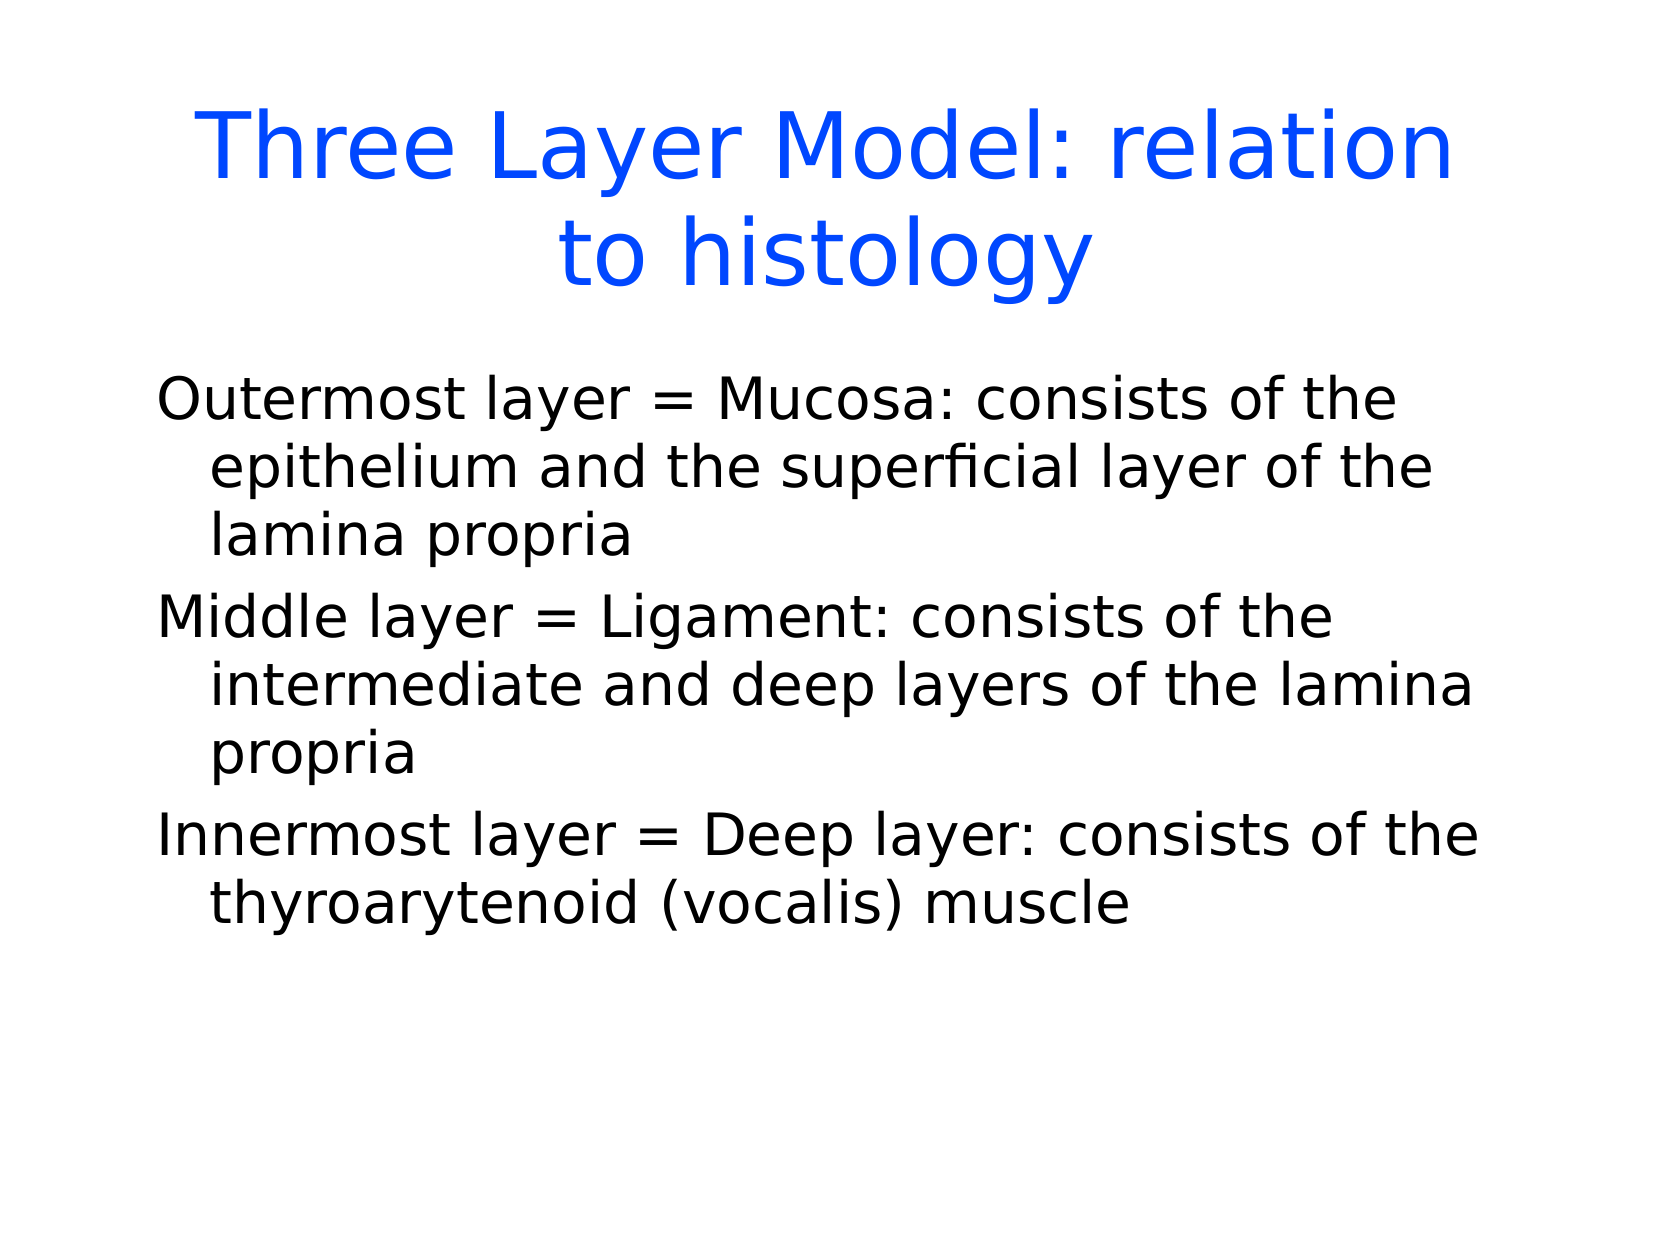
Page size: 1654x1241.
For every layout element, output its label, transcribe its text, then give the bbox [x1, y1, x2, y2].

list Outermost layer = Mucosa: consists of the epithelium and the superficial layer of the lamina propria Middle layer = Ligament: consists of the intermediate and deep layers of the lamina propria Innermost layer = Deep layer: consists of the thyroarytenoid (vocalis) muscle [124, 358, 1530, 1103]
title Three Layer Model: relation to histology [124, 70, 1530, 330]
